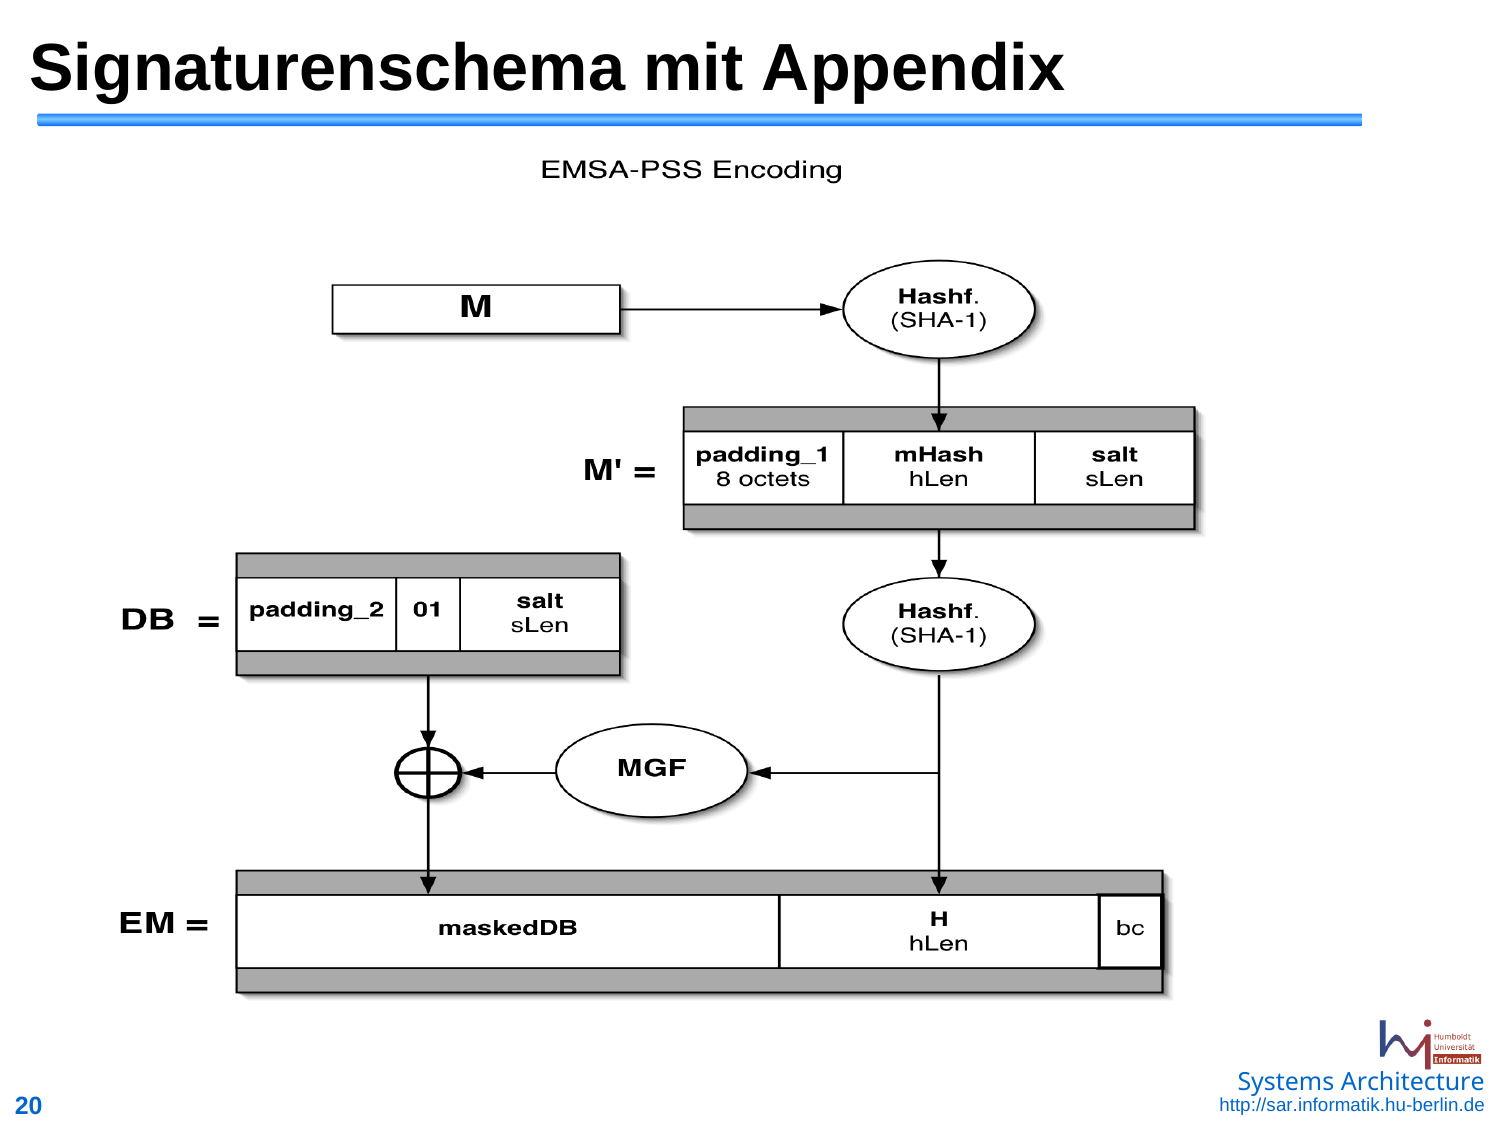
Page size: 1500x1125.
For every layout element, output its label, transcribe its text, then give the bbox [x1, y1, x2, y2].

title Signaturenschema mit Appendix [29, 26, 1500, 108]
picture [92, 144, 1211, 1004]
picture [1376, 1016, 1483, 1071]
